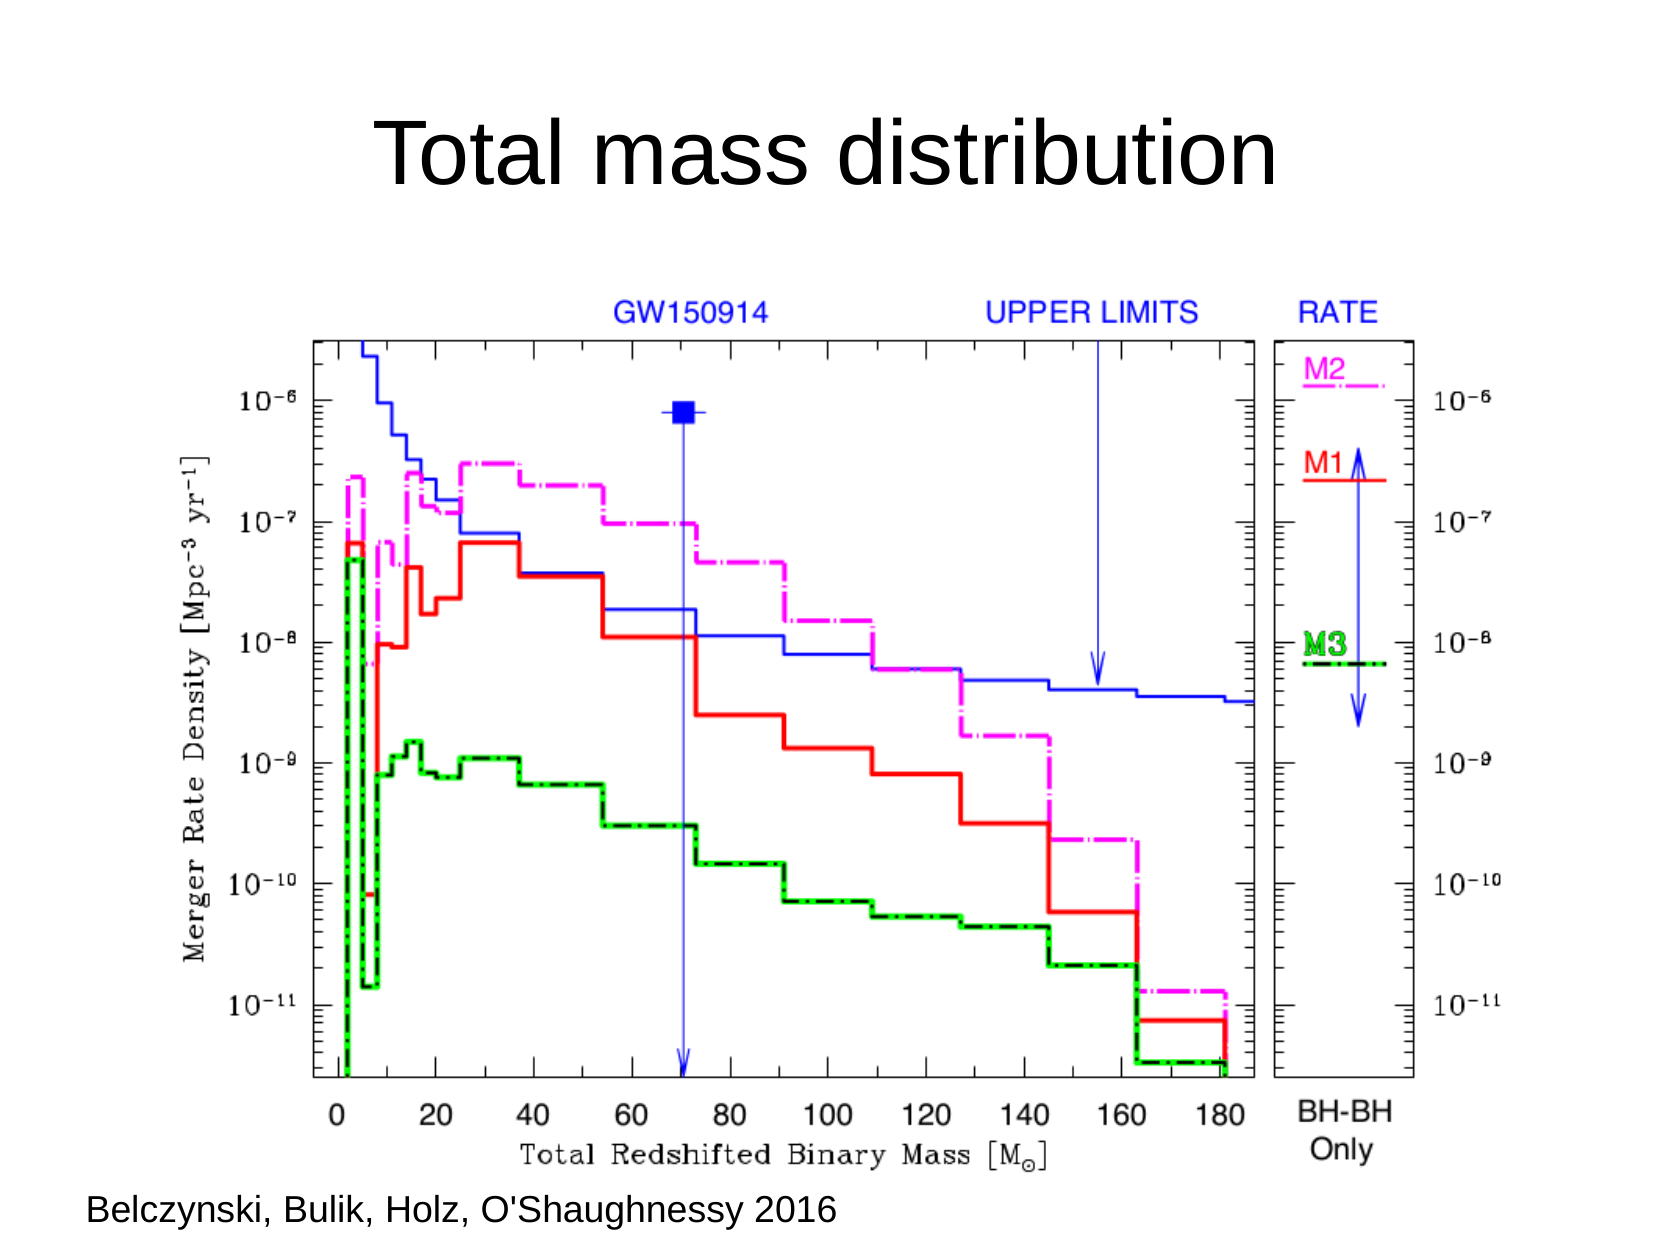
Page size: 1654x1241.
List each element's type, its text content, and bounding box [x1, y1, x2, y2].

title Total mass distribution [82, 49, 1571, 257]
text_box Belczynski, Bulik, Holz, O'Shaughnessy 2016 [70, 1181, 853, 1238]
picture [124, 248, 1571, 1205]
